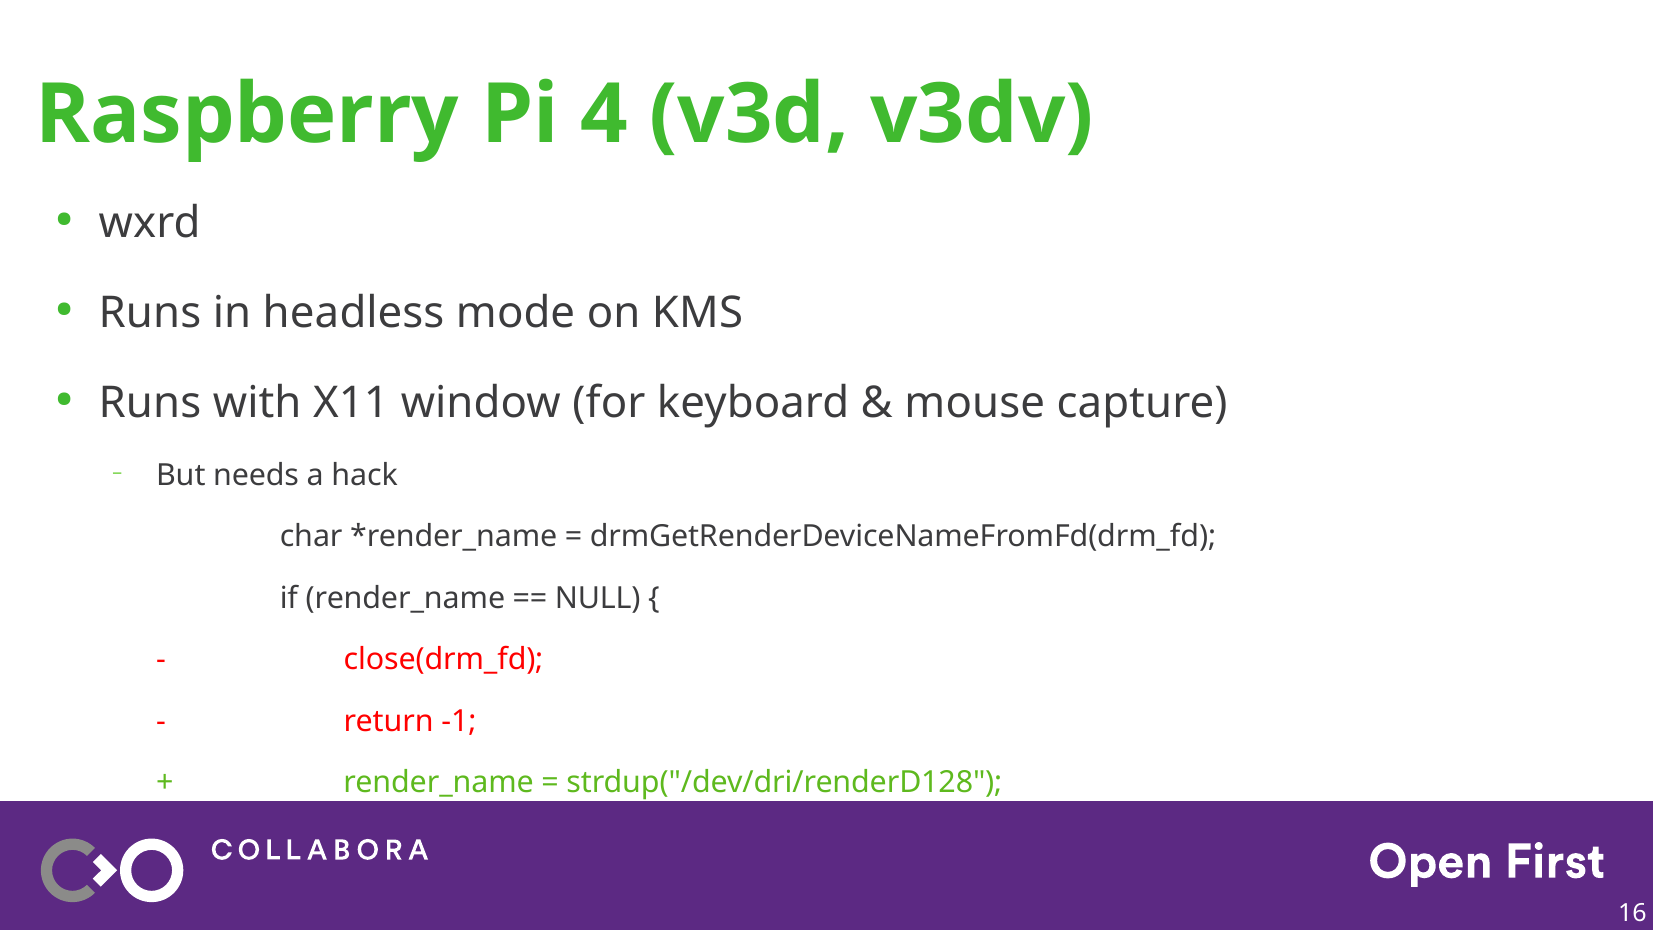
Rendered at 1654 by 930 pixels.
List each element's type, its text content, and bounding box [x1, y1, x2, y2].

title Raspberry Pi 4 (v3d, v3dv) [35, 61, 1608, 159]
list wxrd Runs in headless mode on KMS Runs with X11 window (for keyboard & mouse capture) But needs a hack char *render_name = drmGetRenderDeviceNameFromFd(drm_fd); if (render_name == NULL) { - close(drm_fd); - return -1; + render_name = strdup("/dev/dri/renderD128"); [41, 160, 1613, 804]
